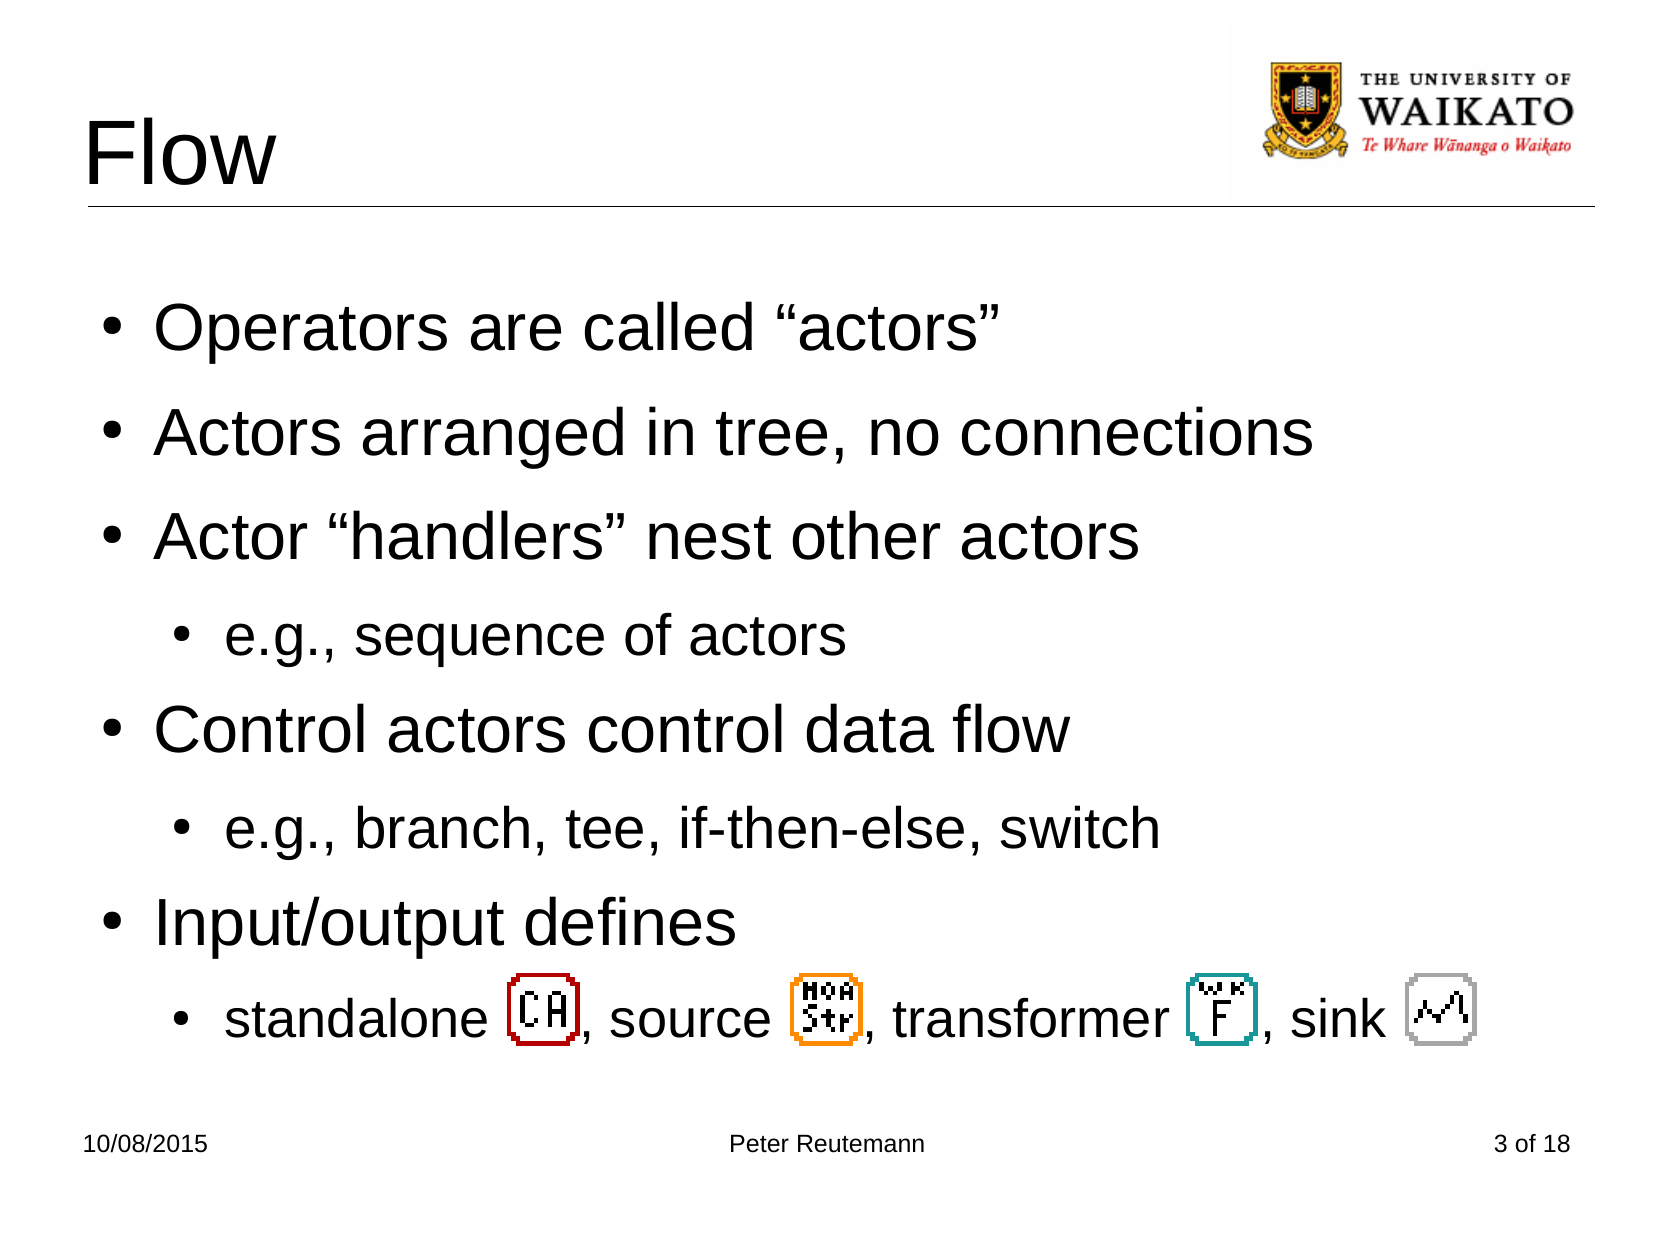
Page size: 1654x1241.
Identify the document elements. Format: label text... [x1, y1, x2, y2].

list Operators are called “actors” Actors arranged in tree, no connections Actor “handlers” nest other actors e.g., sequence of actors Control actors control data flow e.g., branch, tee, if-then-else, switch Input/output defines standalone , source , transformer , sink [82, 290, 1571, 1109]
title Flow [82, 49, 1571, 257]
picture [507, 973, 580, 1046]
picture [790, 973, 863, 1046]
picture [1228, 24, 1619, 201]
picture [1186, 973, 1258, 1046]
picture [1405, 973, 1477, 1046]
